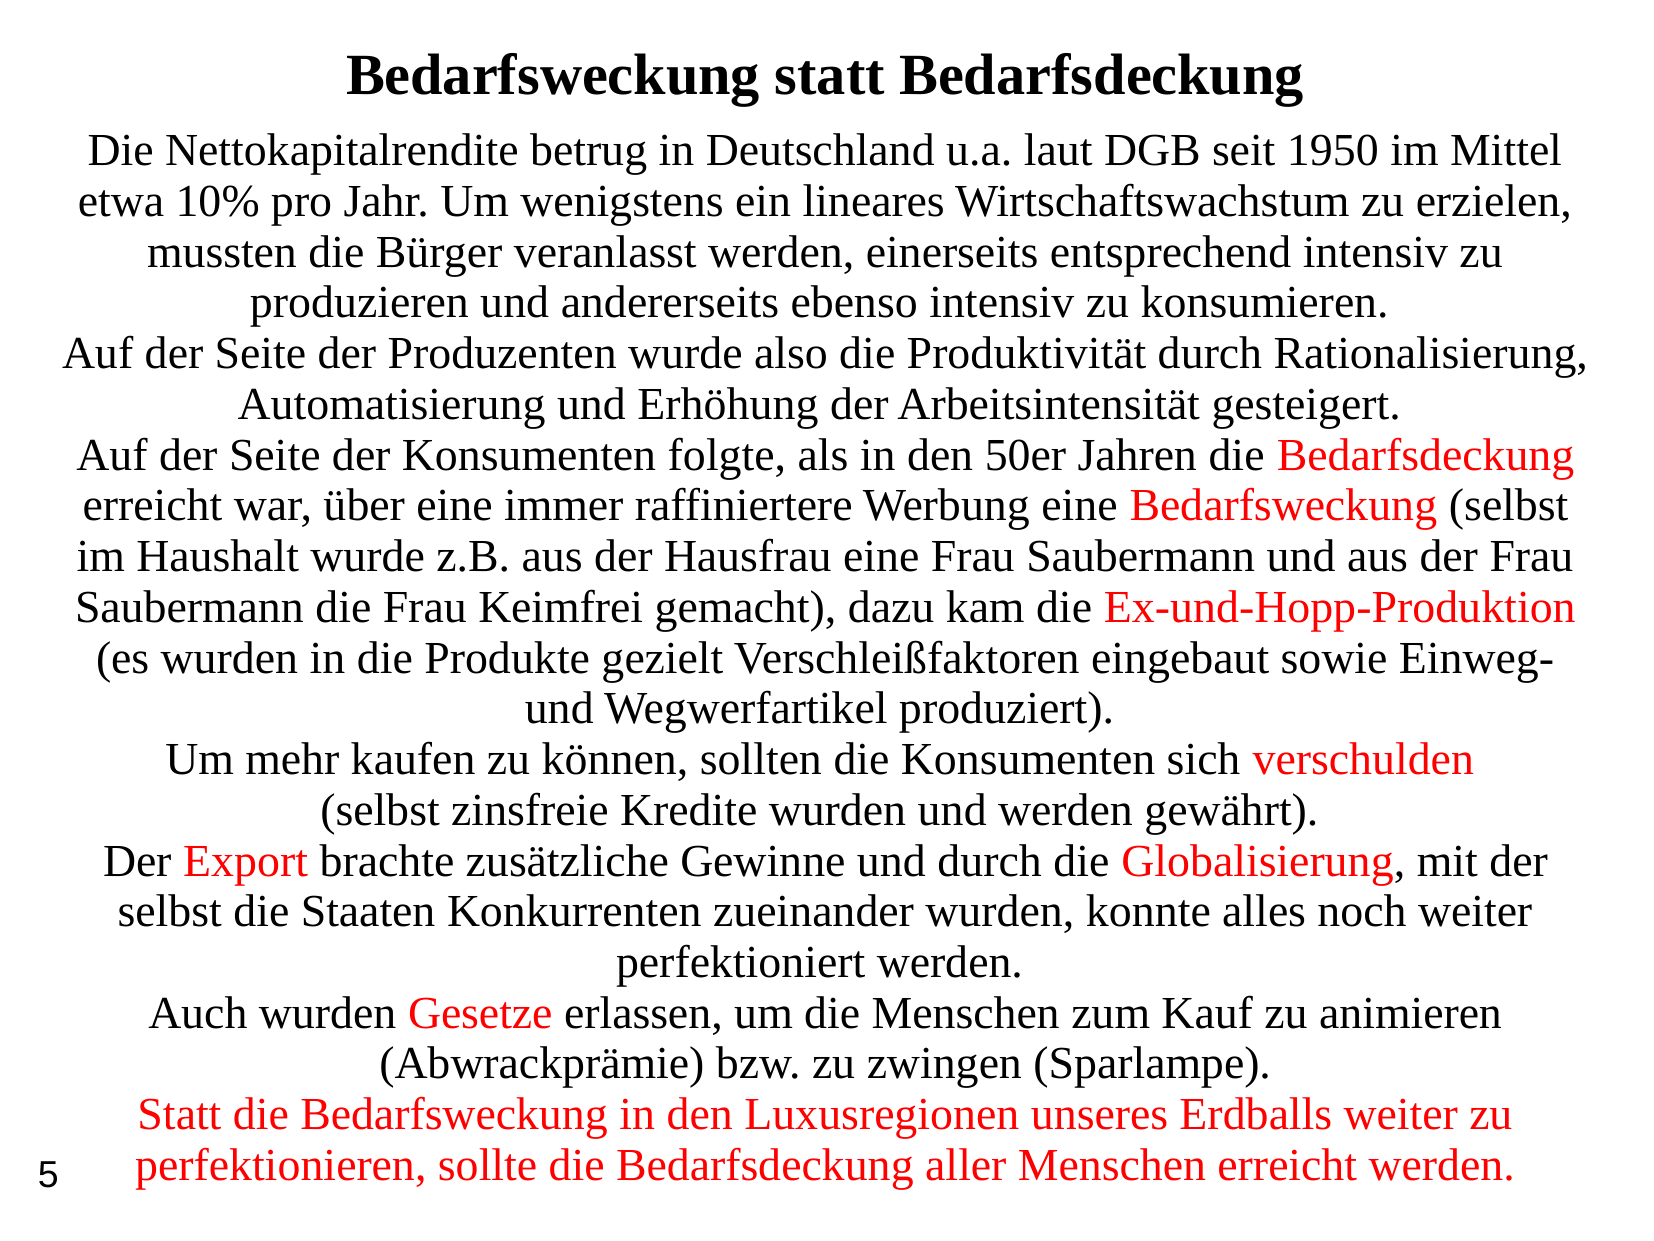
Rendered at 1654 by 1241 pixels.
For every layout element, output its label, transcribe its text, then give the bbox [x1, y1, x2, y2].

text_box <Nummer> [23, 1146, 241, 1217]
text_box Bedarfsweckung statt Bedarfsdeckung Die Nettokapitalrendite betrug in Deutschland u.a. laut DGB seit 1950 im Mittel etwa 10% pro Jahr. Um wenigstens ein lineares Wirtschaftswachstum zu erzielen, mussten die Bürger veranlasst werden, einerseits entsprechend intensiv zu produzieren und andererseits ebenso intensiv zu konsumieren. Auf der Seite der Produzenten wurde also die Produktivität durch Rationalisierung, Automatisierung und Erhöhung der Arbeitsintensität gesteigert. Auf der Seite der Konsumenten folgte, als in den 50er Jahren die Bedarfsdeckung erreicht war, über eine immer raffiniertere Werbung eine Bedarfsweckung (selbst im Haushalt wurde z.B. aus der Hausfrau eine Frau Saubermann und aus der Frau Saubermann die Frau Keimfrei gemacht), dazu kam die Ex-und-Hopp-Produktion (es wurden in die Produkte gezielt Verschleißfaktoren eingebaut sowie Einweg- und Wegwerfartikel produziert). Um mehr kaufen zu können, sollten die Konsumenten sich verschulden (selbst zinsfreie Kredite wurden und werden gewährt). Der Export brachte zusätzliche Gewinne und durch die Globalisierung, mit der selbst die Staaten Konkurrenten zueinander wurden, konnte alles noch weiter perfektioniert werden. Auch wurden Gesetze erlassen, um die Menschen zum Kauf zu animieren (Abwrackprämie) bzw. zu zwingen (Sparlampe). Statt die Bedarfsweckung in den Luxusregionen unseres Erdballs weiter zu perfektionieren, sollte die Bedarfsdeckung aller Menschen erreicht werden. [47, 35, 1607, 1198]
